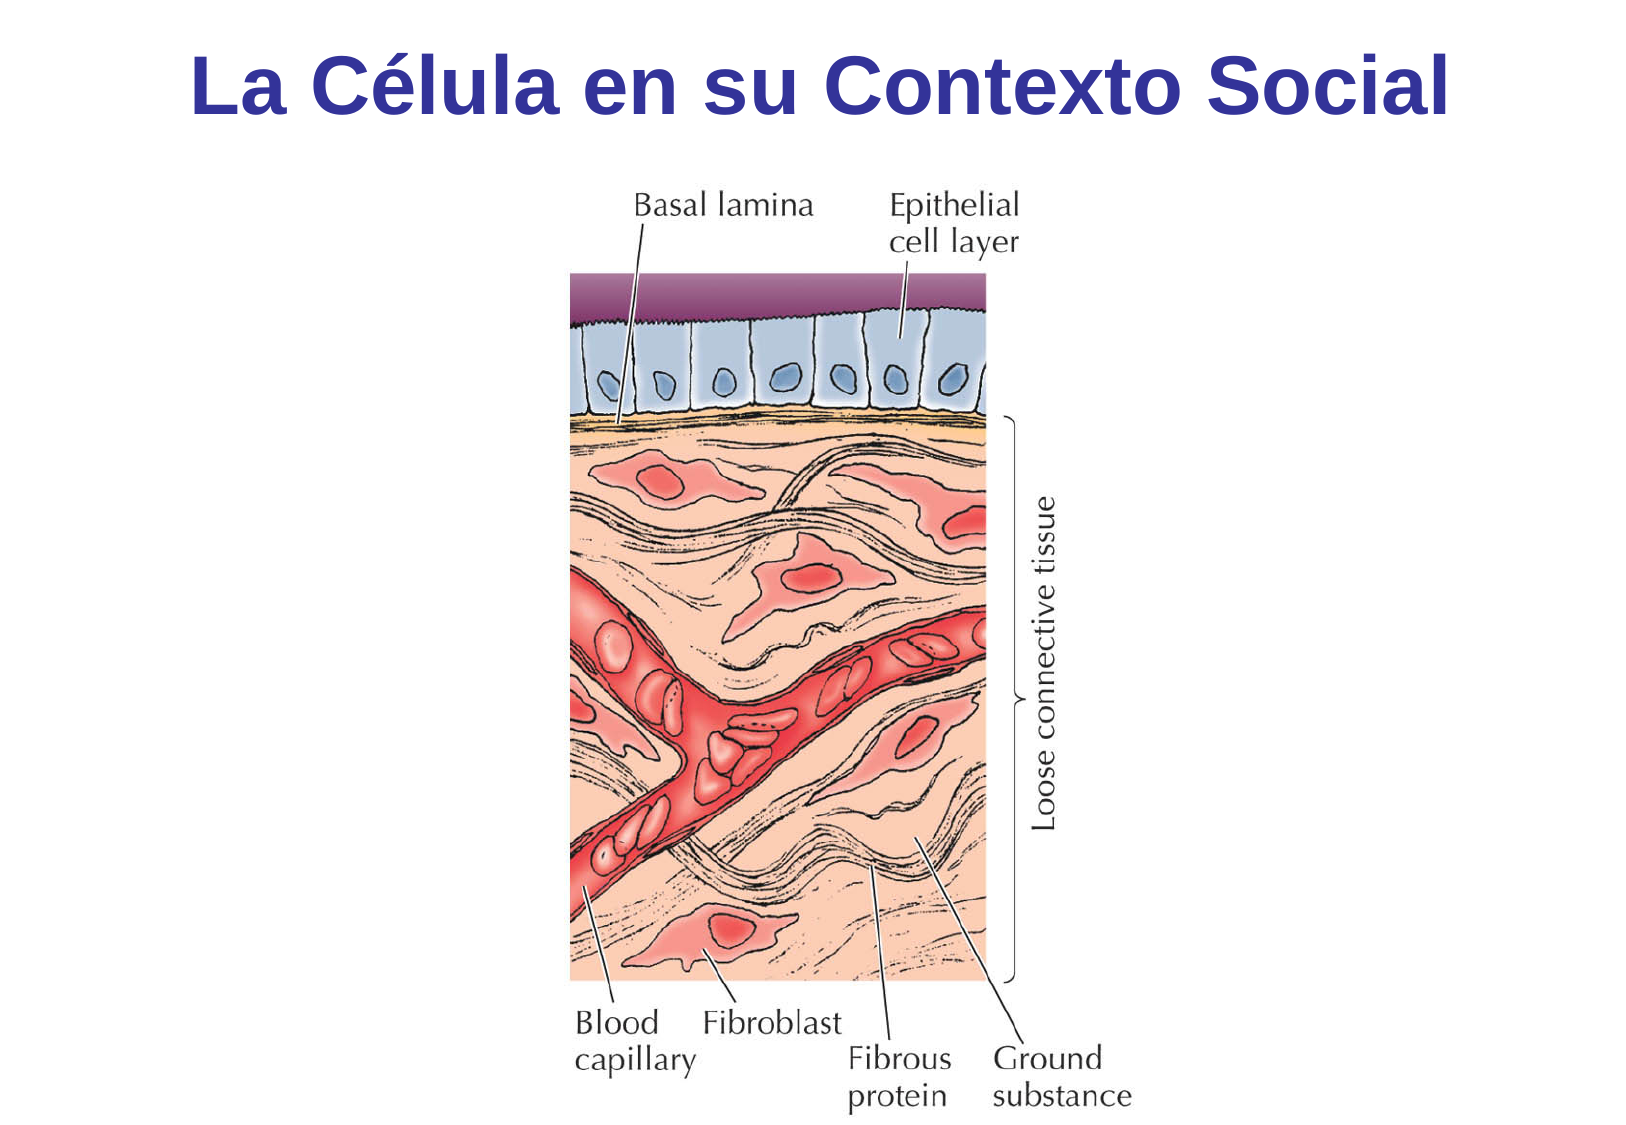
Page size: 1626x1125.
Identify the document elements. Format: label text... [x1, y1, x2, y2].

text_box La Célula en su Contexto Social [175, 23, 1468, 140]
picture [124, 167, 1474, 1125]
